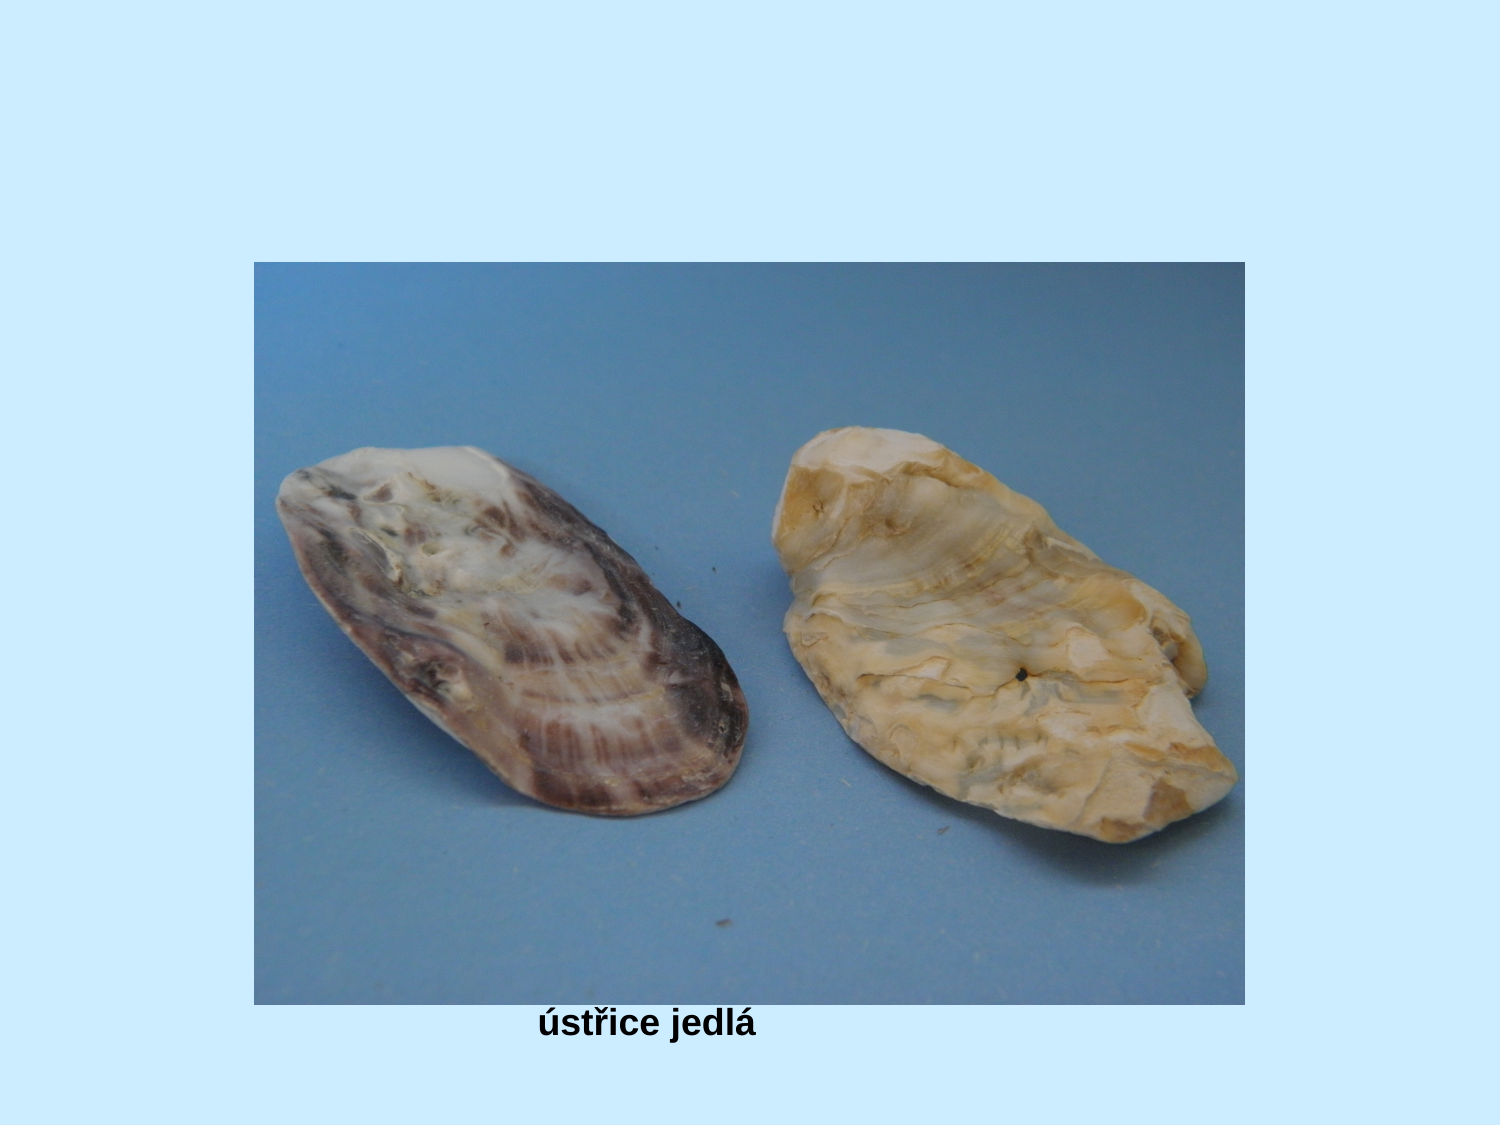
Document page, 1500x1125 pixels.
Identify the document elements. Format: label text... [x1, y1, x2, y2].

text_box ústřice jedlá [522, 990, 772, 1052]
picture [254, 262, 1245, 1005]
